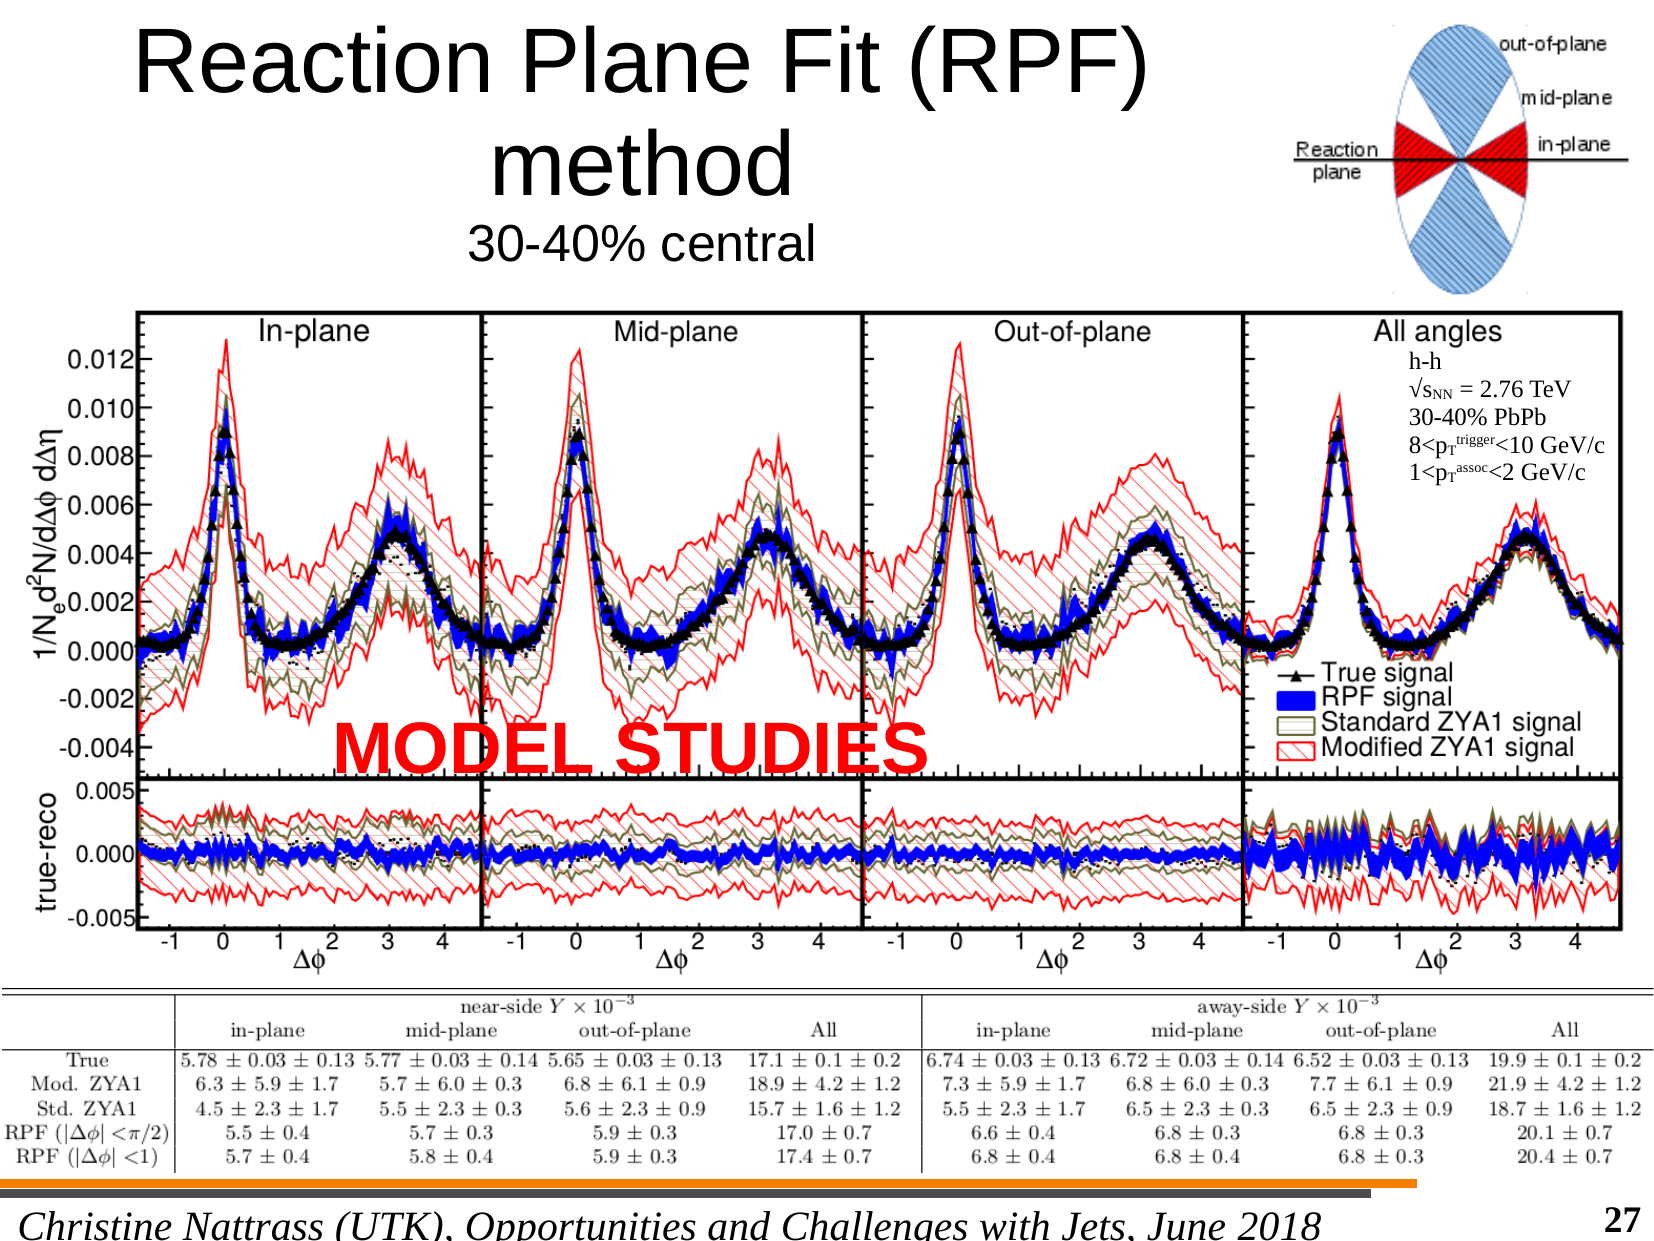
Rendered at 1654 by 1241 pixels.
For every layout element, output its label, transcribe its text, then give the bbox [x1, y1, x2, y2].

text_box MODEL STUDIES [317, 699, 1218, 797]
title Reaction Plane Fit (RPF) method 30-40% central [23, 9, 1261, 274]
picture [2, 14, 1654, 985]
text_box h-h √sNN = 2.76 TeV 30-40% PbPb 8<pTtrigger<10 GeV/c 1<pTassoc<2 GeV/c [1394, 340, 1654, 523]
picture [2, 988, 1654, 1173]
